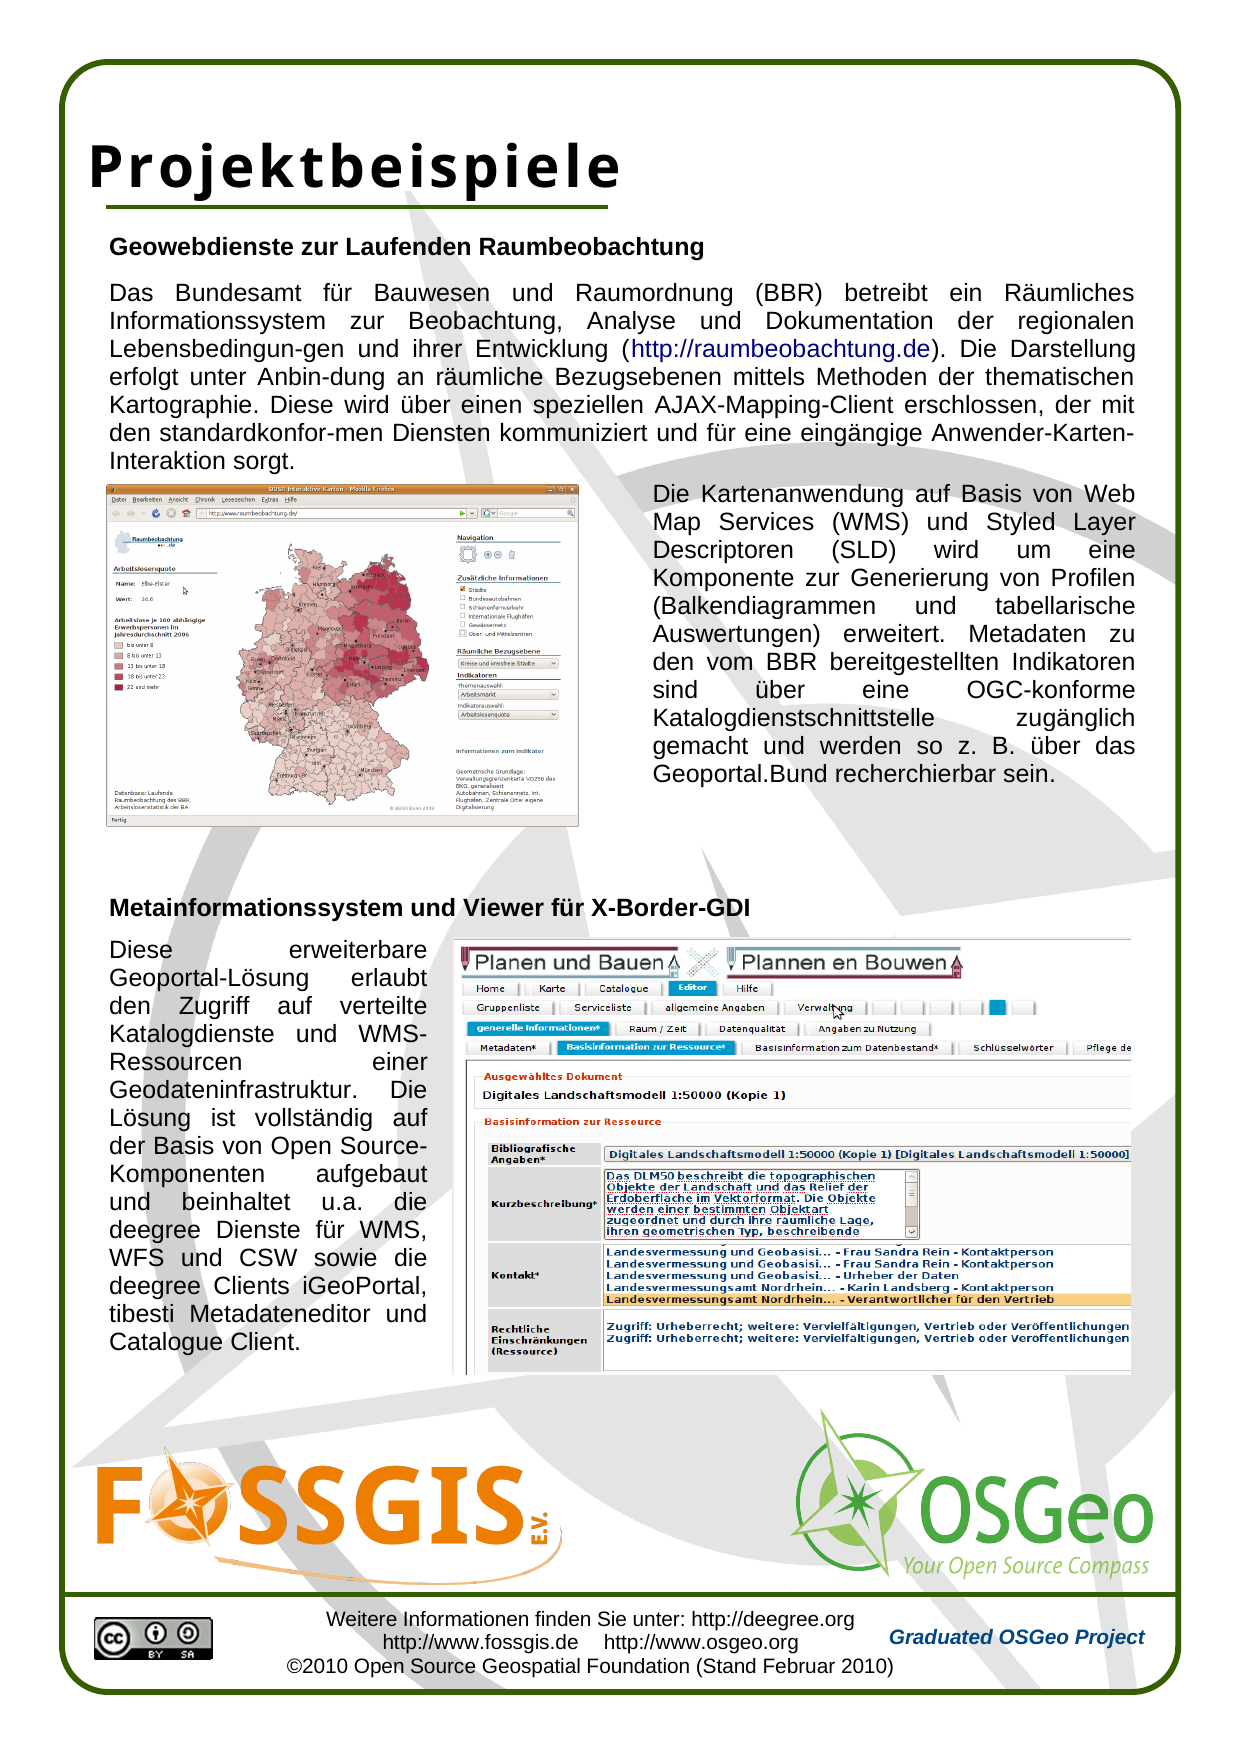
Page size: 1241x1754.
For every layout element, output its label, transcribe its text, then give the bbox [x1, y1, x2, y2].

text_box Projektbeispiele [59, 118, 650, 269]
picture [65, 1597, 1175, 1689]
text_box Die Kartenanwendung auf Basis von Web Map Services (WMS) und Styled Layer Descriptoren (SLD) wird um eine Komponente zur Generierung von Profilen (Balkendiagrammen und tabellarische Auswertungen) erweitert. Metadaten zu den vom BBR bereitgestellten Indikatoren sind über eine OGC-konforme Katalogdienstschnittstelle zugänglich gemacht und werden so z. B. über das Geoportal.Bund recherchierbar sein. [637, 472, 1152, 832]
text_box Geowebdienste zur Laufenden Raumbeobachtung Das Bundesamt für Bauwesen und Raumordnung (BBR) betreibt ein Räumliches Informationssystem zur Beobachtung, Analyse und Dokumentation der regionalen Lebensbedingun-gen und ihrer Entwicklung (http://raumbeobachtung.de). Die Darstellung erfolgt unter Anbin-dung an räumliche Bezugsebenen mittels Methoden der thematischen Kartographie. Diese wird über einen speziellen AJAX-Mapping-Client erschlossen, der mit den standardkonfor-men Diensten kommuniziert und für eine eingängige Anwender-Karten-Interaktion sorgt. [94, 225, 1152, 478]
picture [1156, 1664, 1179, 1690]
text_box Metainformationssystem und Viewer für X-Border-GDI [94, 885, 652, 933]
text_box Diese erweiterbare Geoportal-Lösung erlaubt den Zugriff auf verteilte Katalogdienste und WMS-Ressourcen einer Geodateninfrastruktur. Die Lösung ist vollständig auf der Basis von Open Source-Komponenten aufgebaut und beinhaltet u.a. die deegree Dienste für WMS, WFS und CSW sowie die deegree Clients iGeoPortal, tibesti Metadateneditor und Catalogue Client. [94, 933, 443, 1381]
picture [65, 191, 1175, 1592]
picture [62, 1666, 84, 1690]
